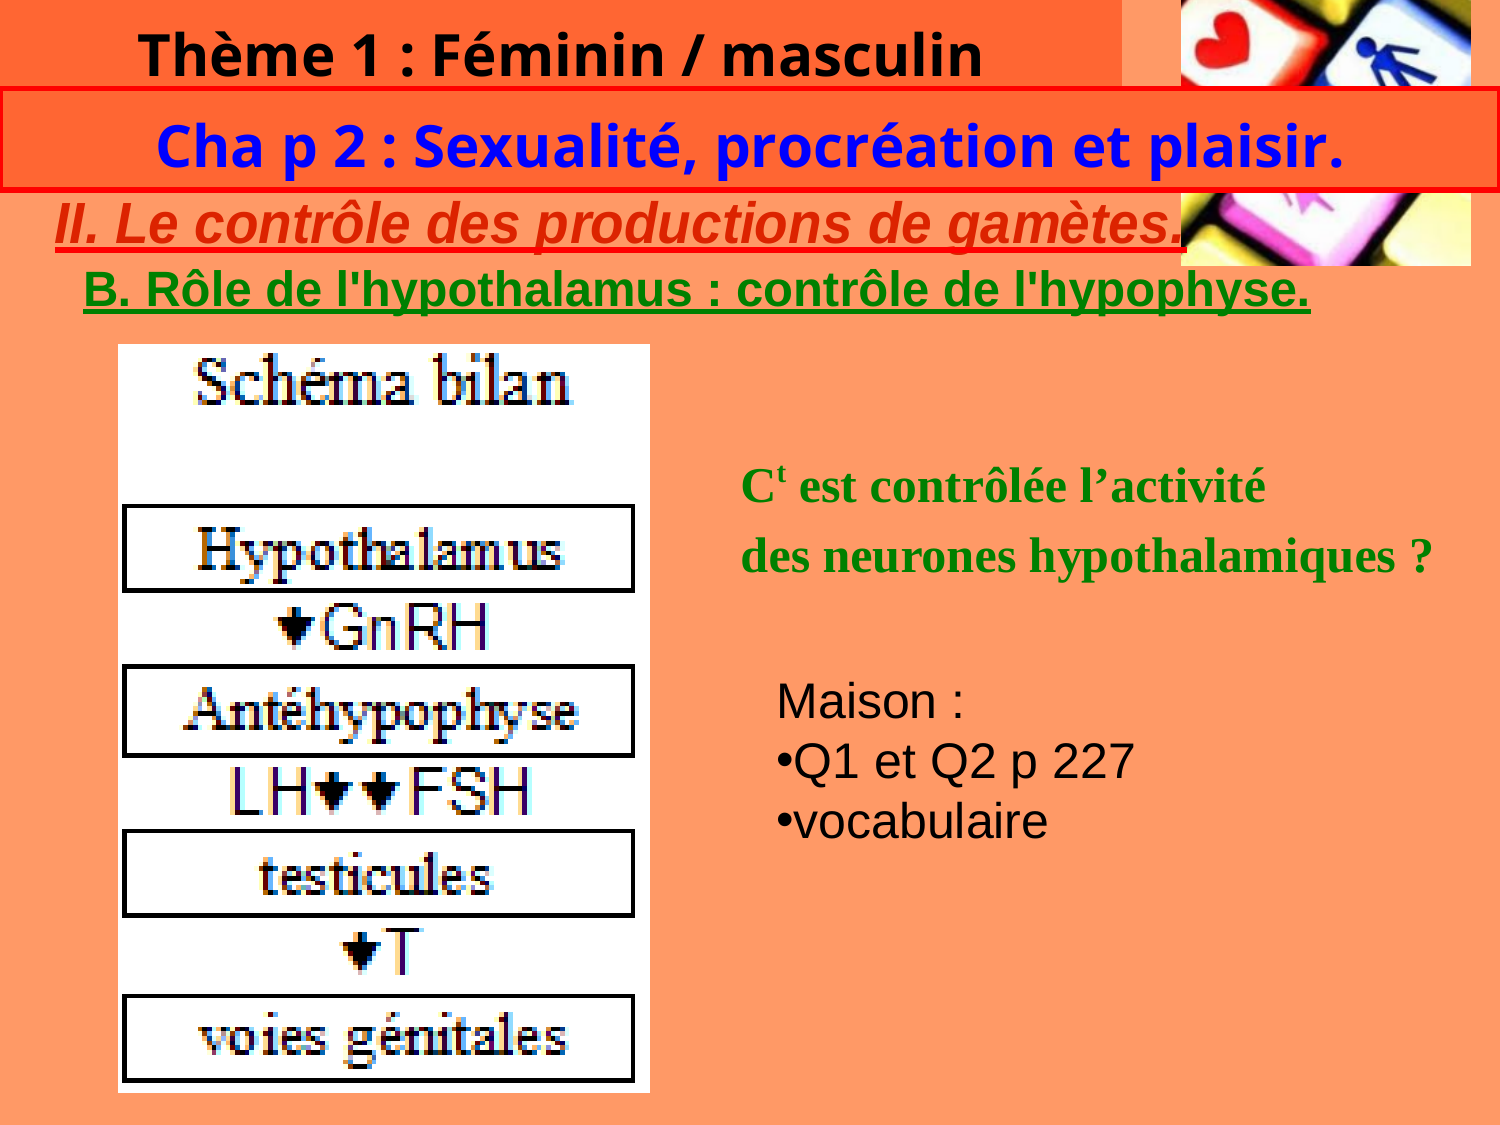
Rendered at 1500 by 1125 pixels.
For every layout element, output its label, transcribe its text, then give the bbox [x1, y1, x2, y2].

picture [118, 344, 650, 1093]
text_box Maison : Q1 et Q2 p 227 vocabulaire [761, 661, 1500, 857]
text_box Thème 1 : Féminin / masculin [0, 0, 1122, 88]
picture [1181, 0, 1471, 88]
picture [1181, 191, 1471, 259]
chart [53, 189, 1398, 255]
text_box Cha p 2 : Sexualité, procréation et plaisir. [0, 88, 1500, 191]
chart [737, 443, 1500, 621]
chart [81, 259, 1500, 374]
